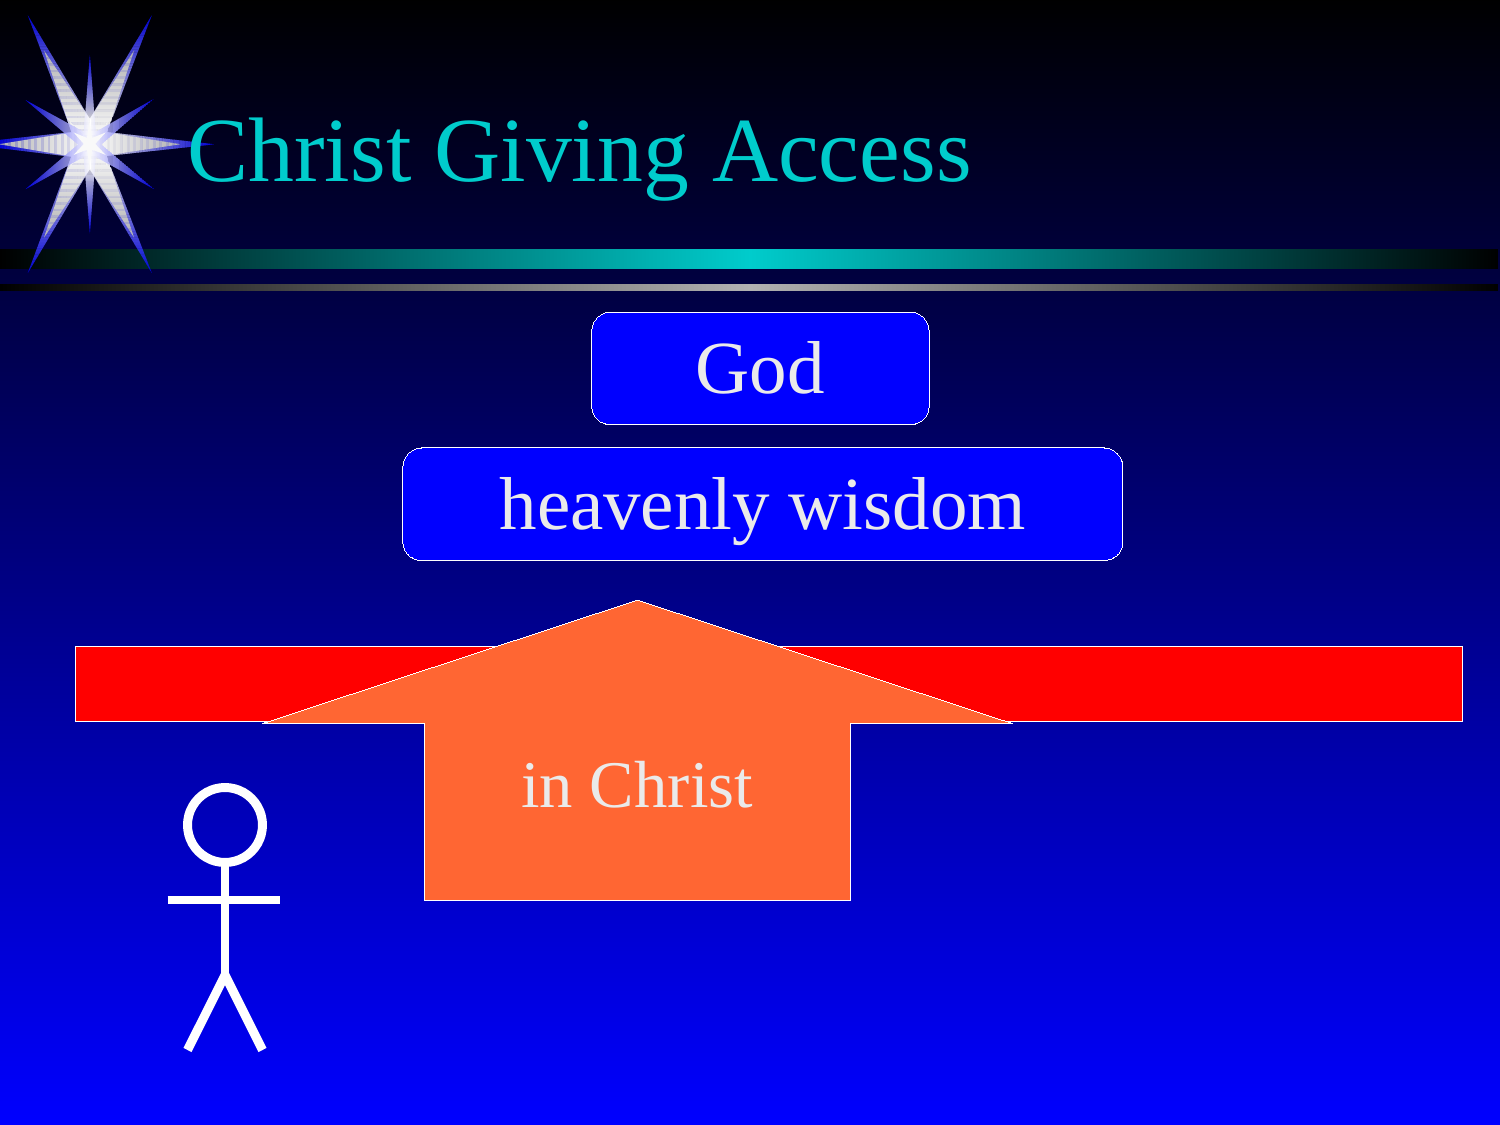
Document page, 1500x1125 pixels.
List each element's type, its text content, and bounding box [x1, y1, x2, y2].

text_box [75, 646, 494, 722]
text_box in Christ [262, 600, 1013, 901]
text_box [781, 646, 1463, 722]
text_box God [591, 312, 930, 425]
text_box heavenly wisdom [402, 447, 1123, 561]
title Christ Giving Access [187, 56, 1463, 244]
